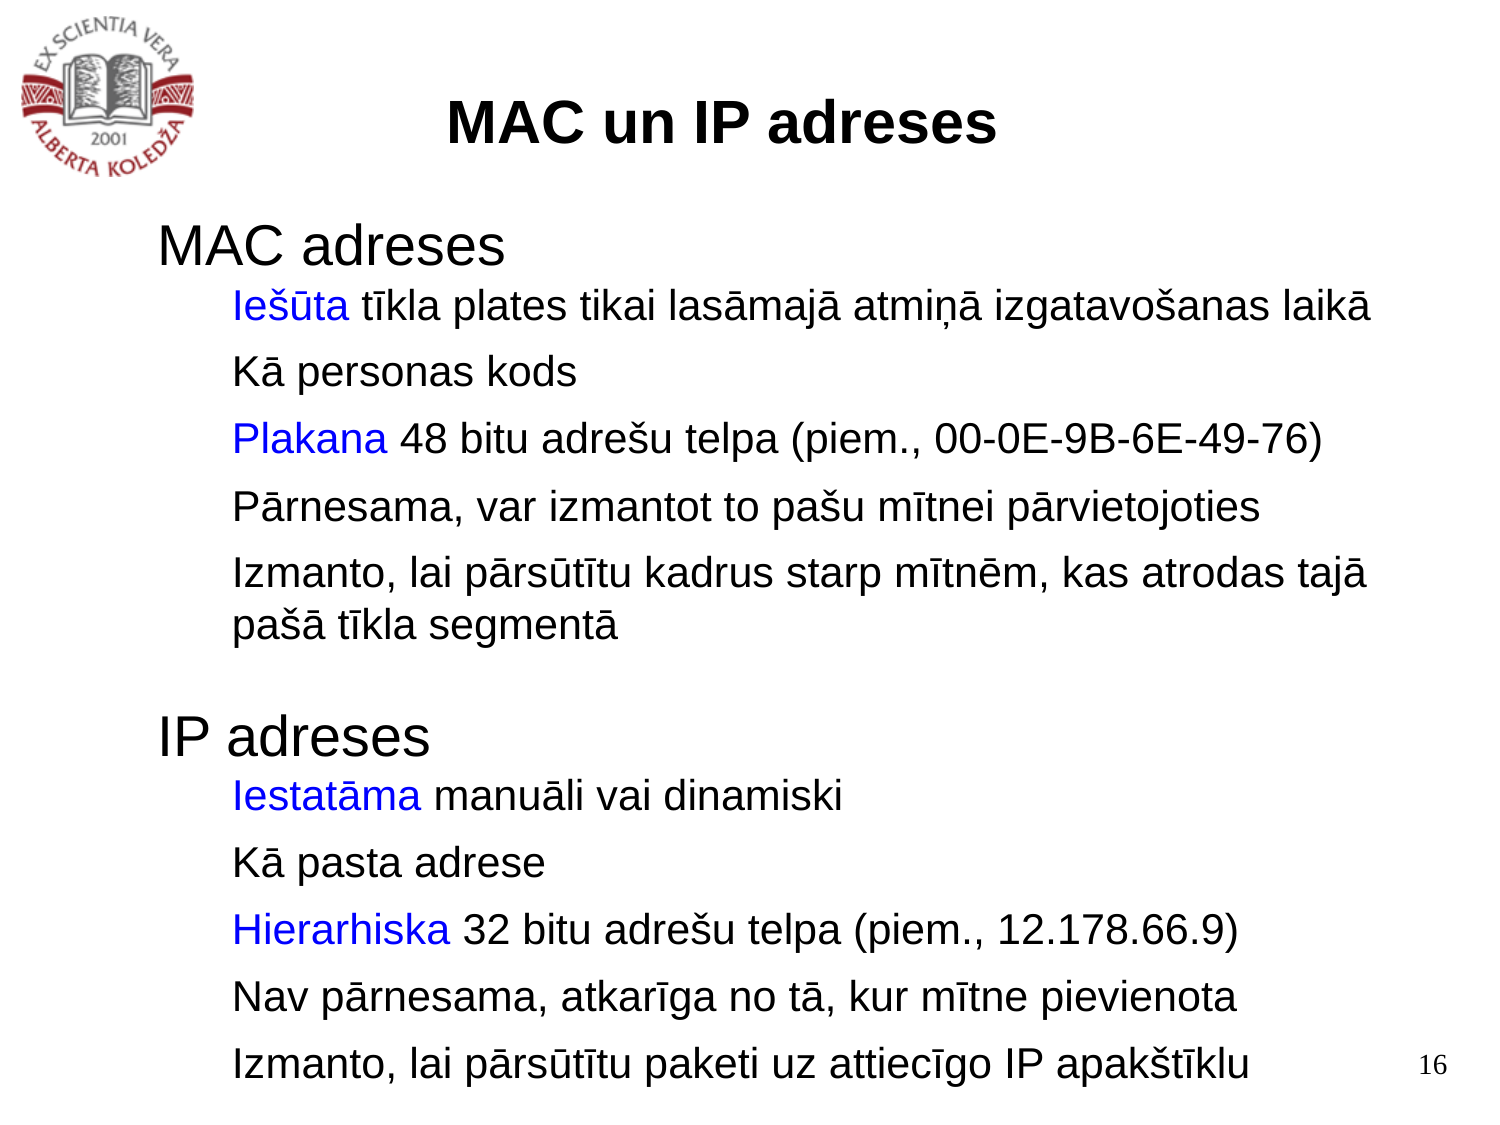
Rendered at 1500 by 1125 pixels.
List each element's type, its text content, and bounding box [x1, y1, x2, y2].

picture [21, 16, 194, 177]
title MAC un IP adreses [50, 62, 1374, 175]
list MAC adreses Iešūta tīkla plates tikai lasāmajā atmiņā izgatavošanas laikā Kā personas kods Plakana 48 bitu adrešu telpa (piem., 00-0E-9B-6E-49-76) Pārnesama, var izmantot to pašu mītnei pārvietojoties Izmanto, lai pārsūtītu kadrus starp mītnēm, kas atrodas tajā pašā tīkla segmentā IP adreses Iestatāma manuāli vai dinamiski Kā pasta adrese Hierarhiska 32 bitu adrešu telpa (piem., 12.178.66.9) Nav pārnesama, atkarīga no tā, kur mītne pievienota Izmanto, lai pārsūtītu paketi uz attiecīgo IP apakštīklu [74, 200, 1463, 1101]
